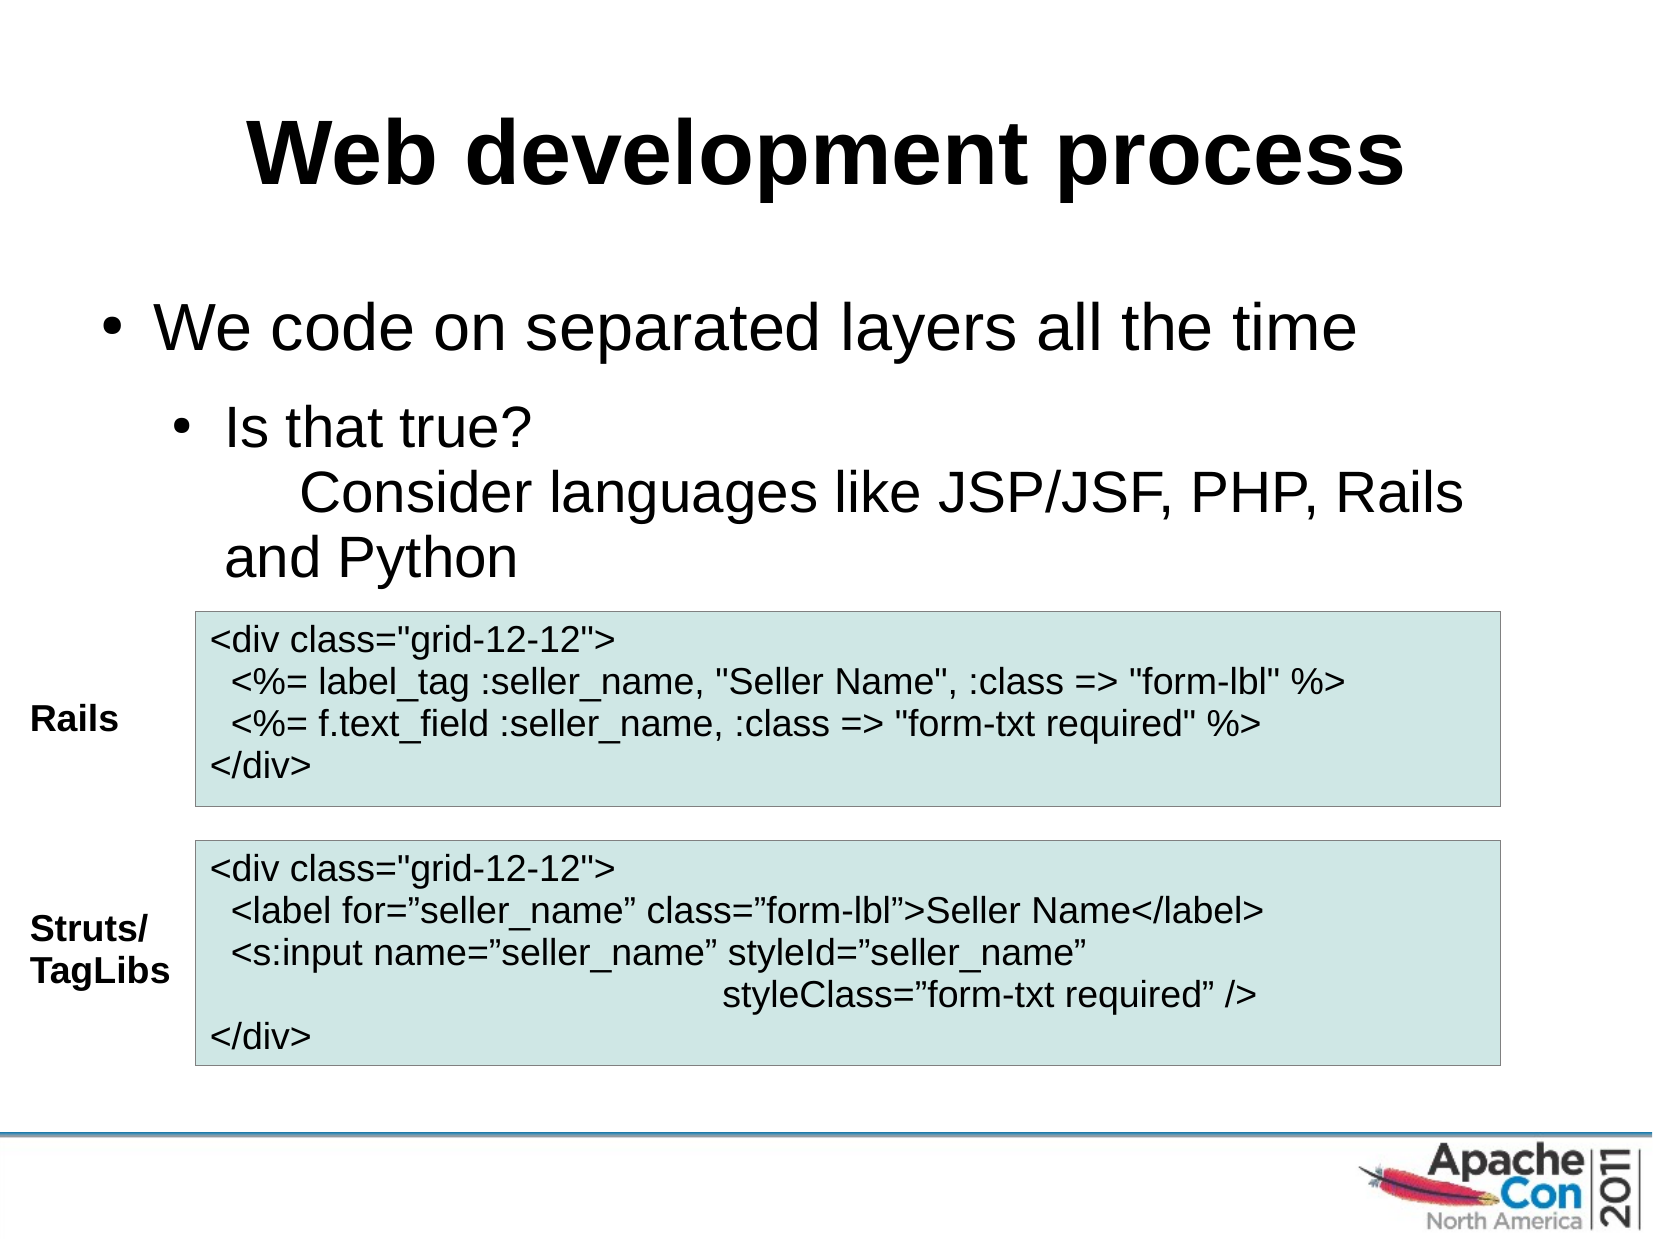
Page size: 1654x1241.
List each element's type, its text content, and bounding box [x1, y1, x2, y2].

picture [0, 1132, 1653, 1239]
text_box Struts/ TagLibs [15, 900, 186, 999]
list We code on separated layers all the time Is that true? Consider languages like JSP/JSF, PHP, Rails and Python [82, 290, 1571, 1109]
text_box Rails [15, 690, 135, 747]
text_box <div class="grid-12-12"> <%= label_tag :seller_name, "Seller Name", :class => "form-lbl" %> <%= f.text_field :seller_name, :class => "form-txt required" %> </div> [195, 611, 1501, 807]
text_box <div class="grid-12-12"> <label for=”seller_name” class=”form-lbl”>Seller Name</label> <s:input name=”seller_name” styleId=”seller_name” styleClass=”form-txt required” /> </div> [195, 840, 1501, 1066]
title Web development process [82, 49, 1571, 257]
